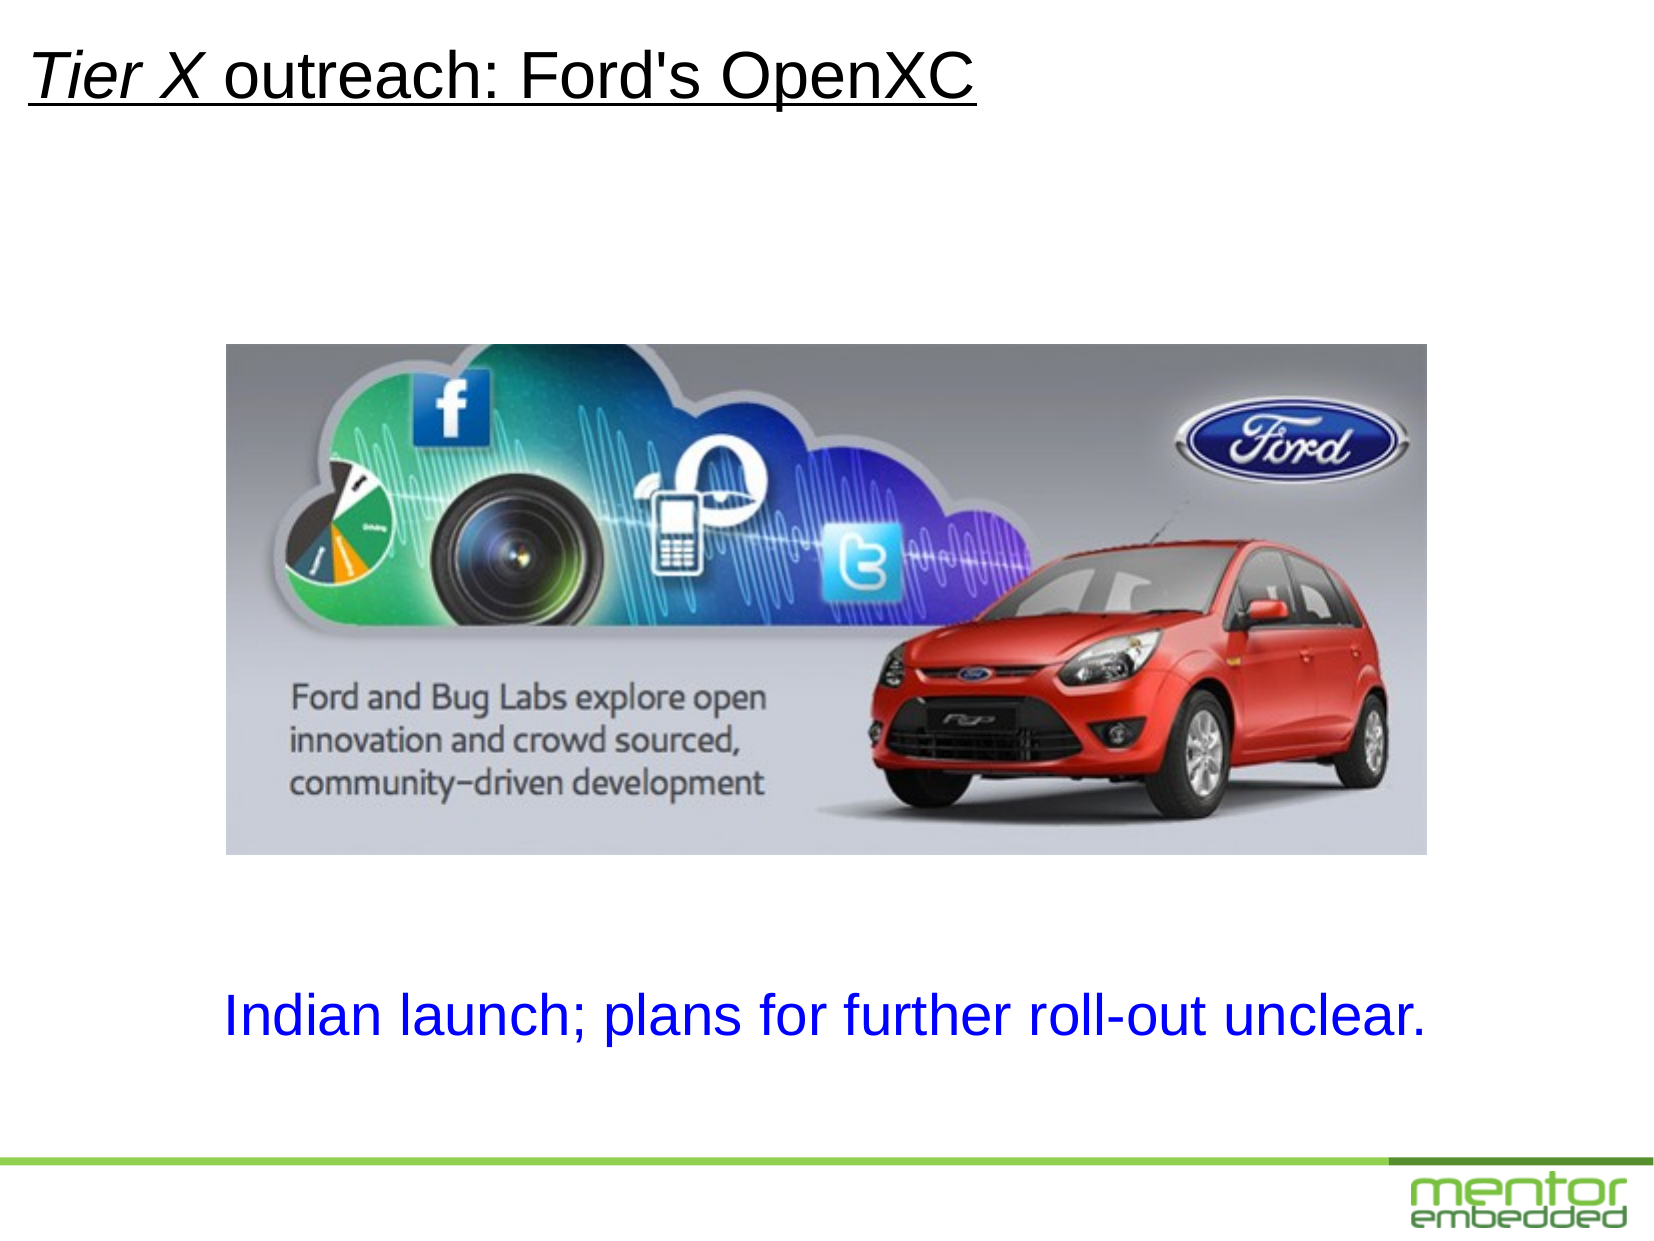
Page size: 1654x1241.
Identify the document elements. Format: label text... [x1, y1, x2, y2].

text_box Indian launch; plans for further roll-out unclear. [209, 975, 1445, 1055]
picture [226, 344, 1427, 856]
picture [1411, 1171, 1627, 1228]
title Tier X outreach: Ford's OpenXC [27, 13, 1640, 138]
